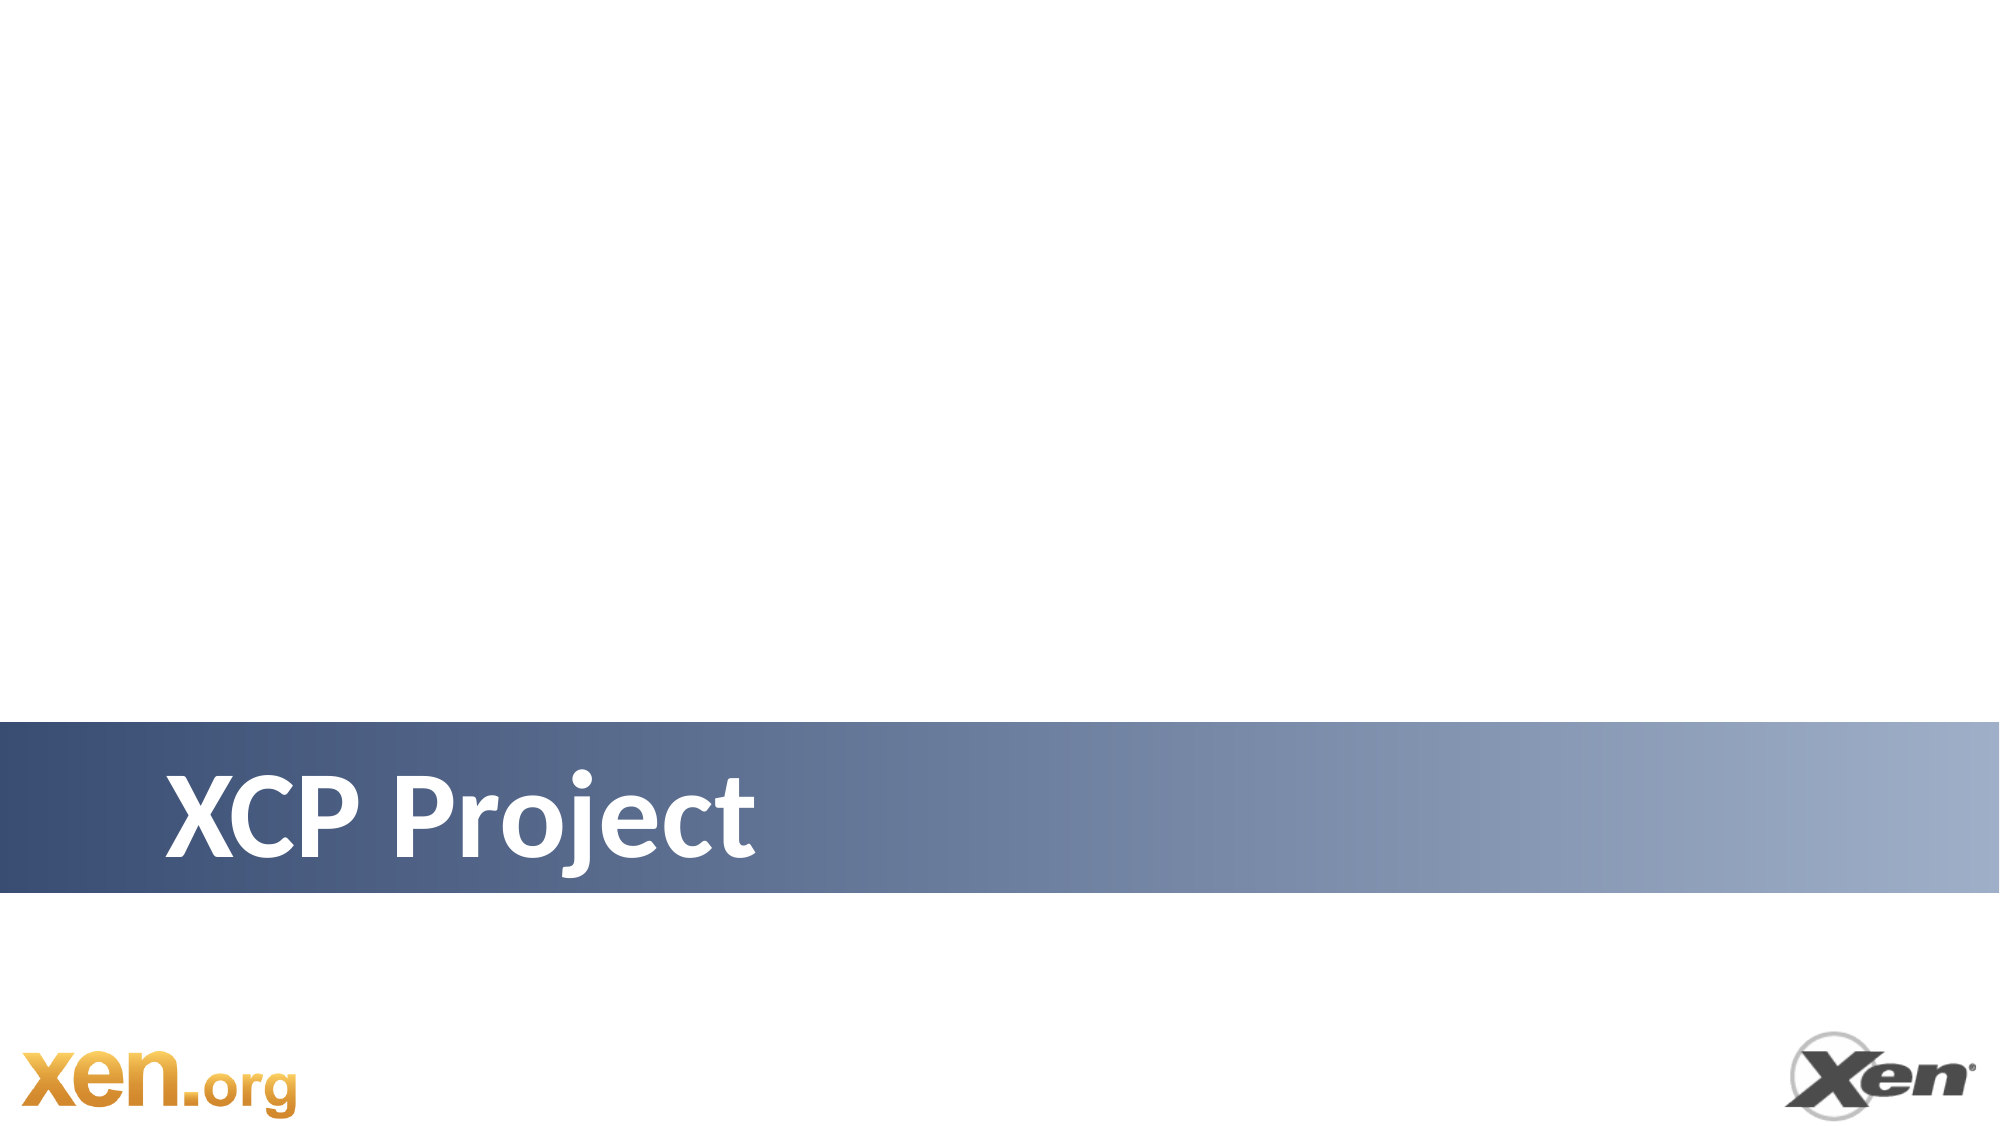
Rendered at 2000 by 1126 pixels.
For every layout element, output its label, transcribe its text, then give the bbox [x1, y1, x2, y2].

table_cell Dom0 OS: CentOS, Debian, Fedora, NetBSD, OpenSuse, RHEL 5.x, Solaris 11, … [1779, 1030, 1989, 1126]
title XCP Project [149, 743, 1850, 871]
picture [19, 1051, 303, 1123]
